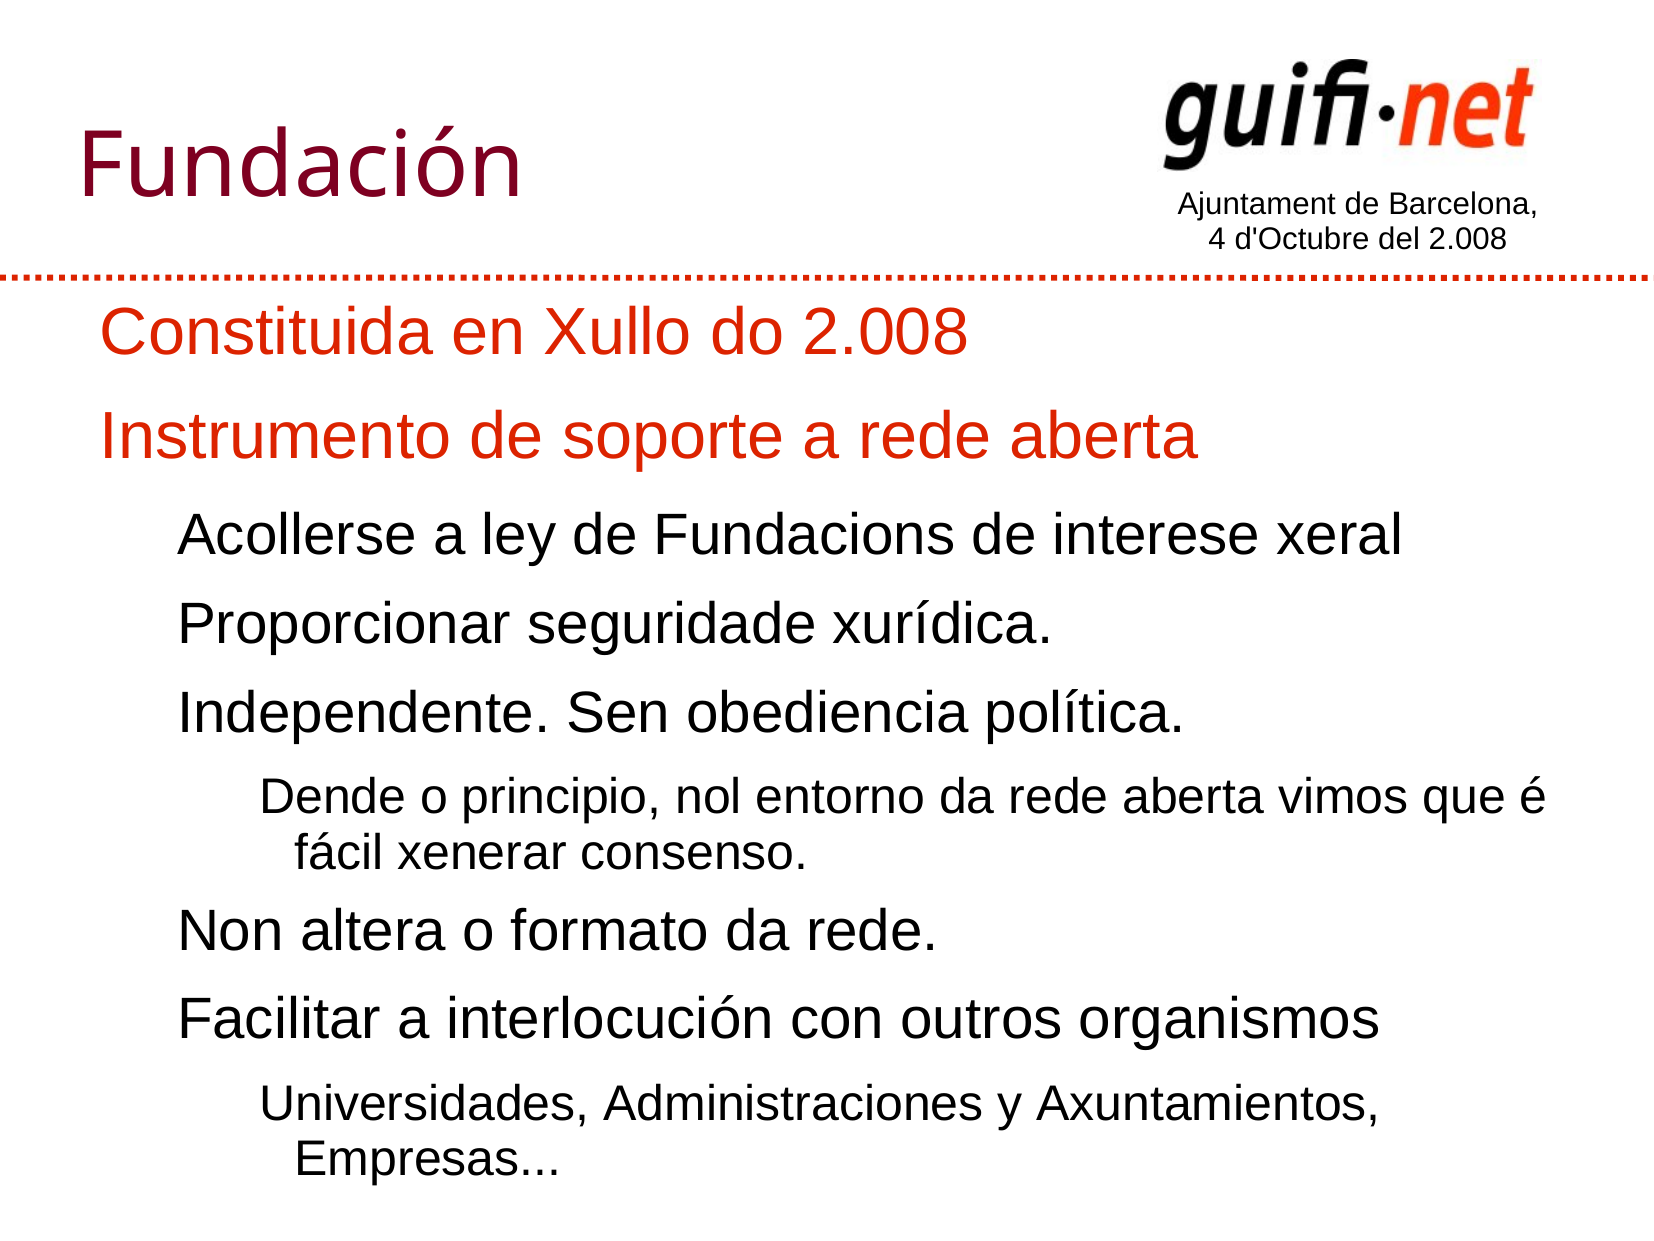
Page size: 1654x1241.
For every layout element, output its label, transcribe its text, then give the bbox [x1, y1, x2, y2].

text_box Fundación [76, 66, 1093, 259]
picture [1157, 59, 1542, 172]
text_box Constituida en Xullo do 2.008 Instrumento de soporte a rede aberta Acollerse a ley de Fundacions de interese xeral Proporcionar seguridade xurídica. Independente. Sen obediencia política. Dende o principio, nol entorno da rede aberta vimos que é fácil xenerar consenso. Non altera o formato da rede. Facilitar a interlocución con outros organismos Universidades, Administraciones y Axuntamientos, Empresas... [82, 290, 1613, 1241]
